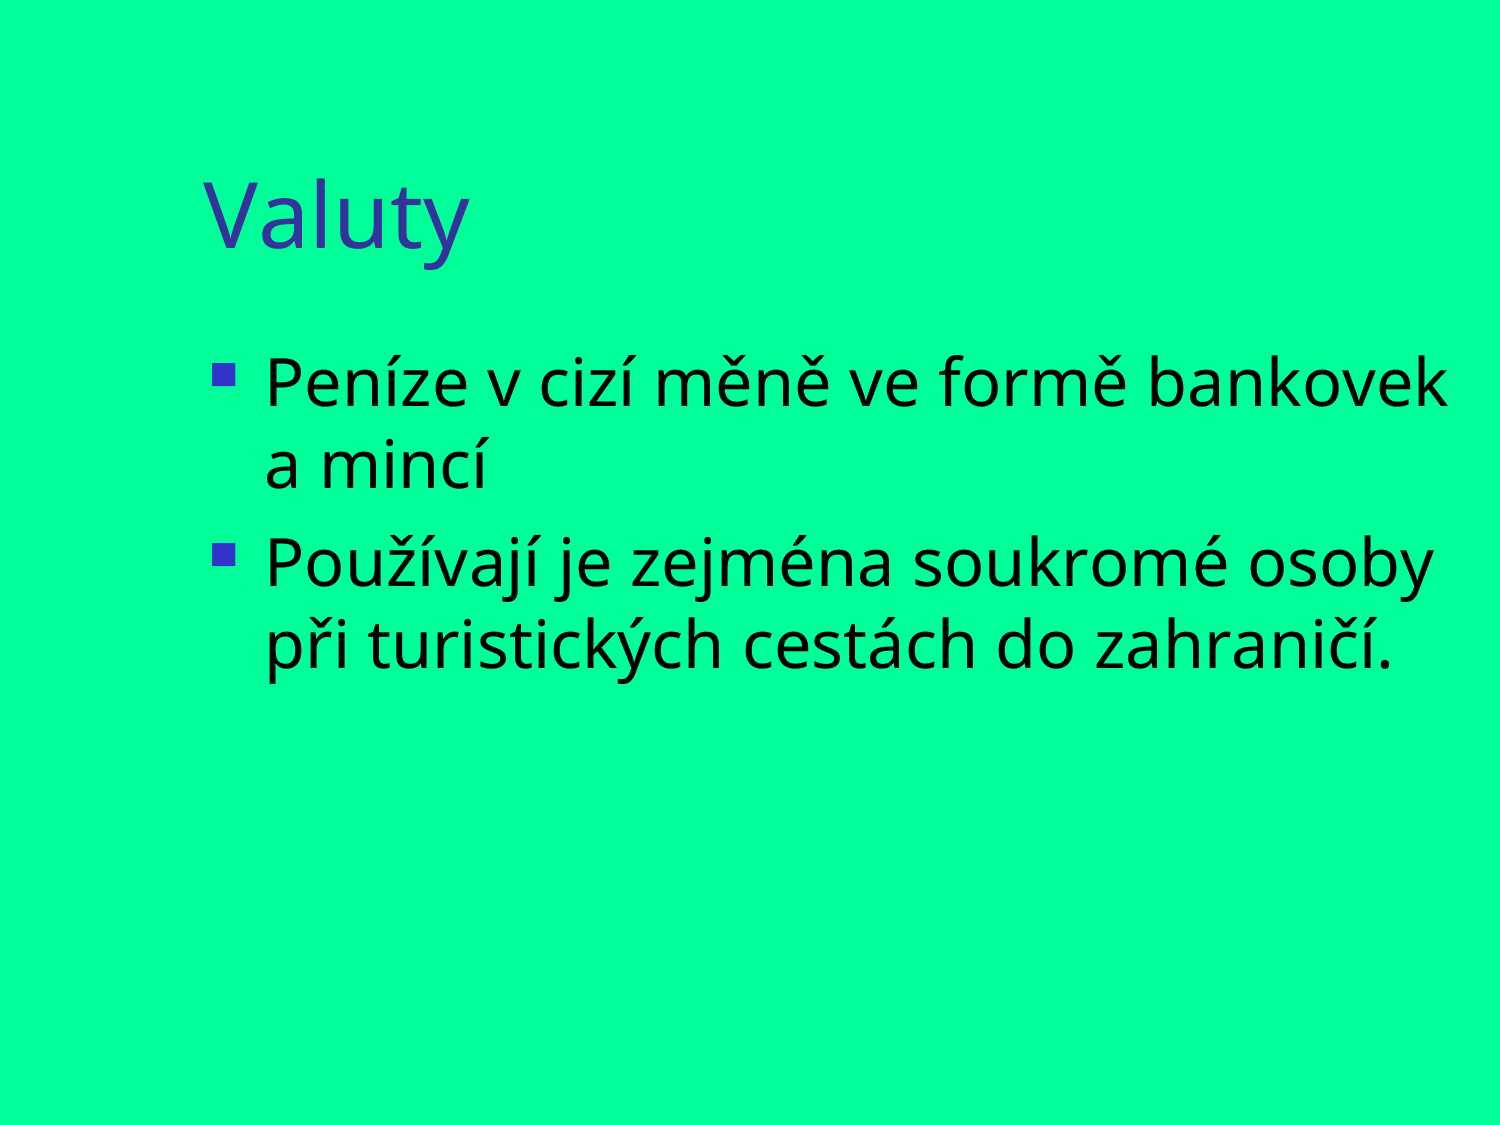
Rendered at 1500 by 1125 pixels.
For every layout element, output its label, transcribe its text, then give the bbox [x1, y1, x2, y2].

title Valuty [188, 35, 1467, 276]
list Peníze v cizí měně ve formě bankovek a mincí Používají je zejména soukromé osoby při turistických cestách do zahraničí. [193, 331, 1469, 1032]
